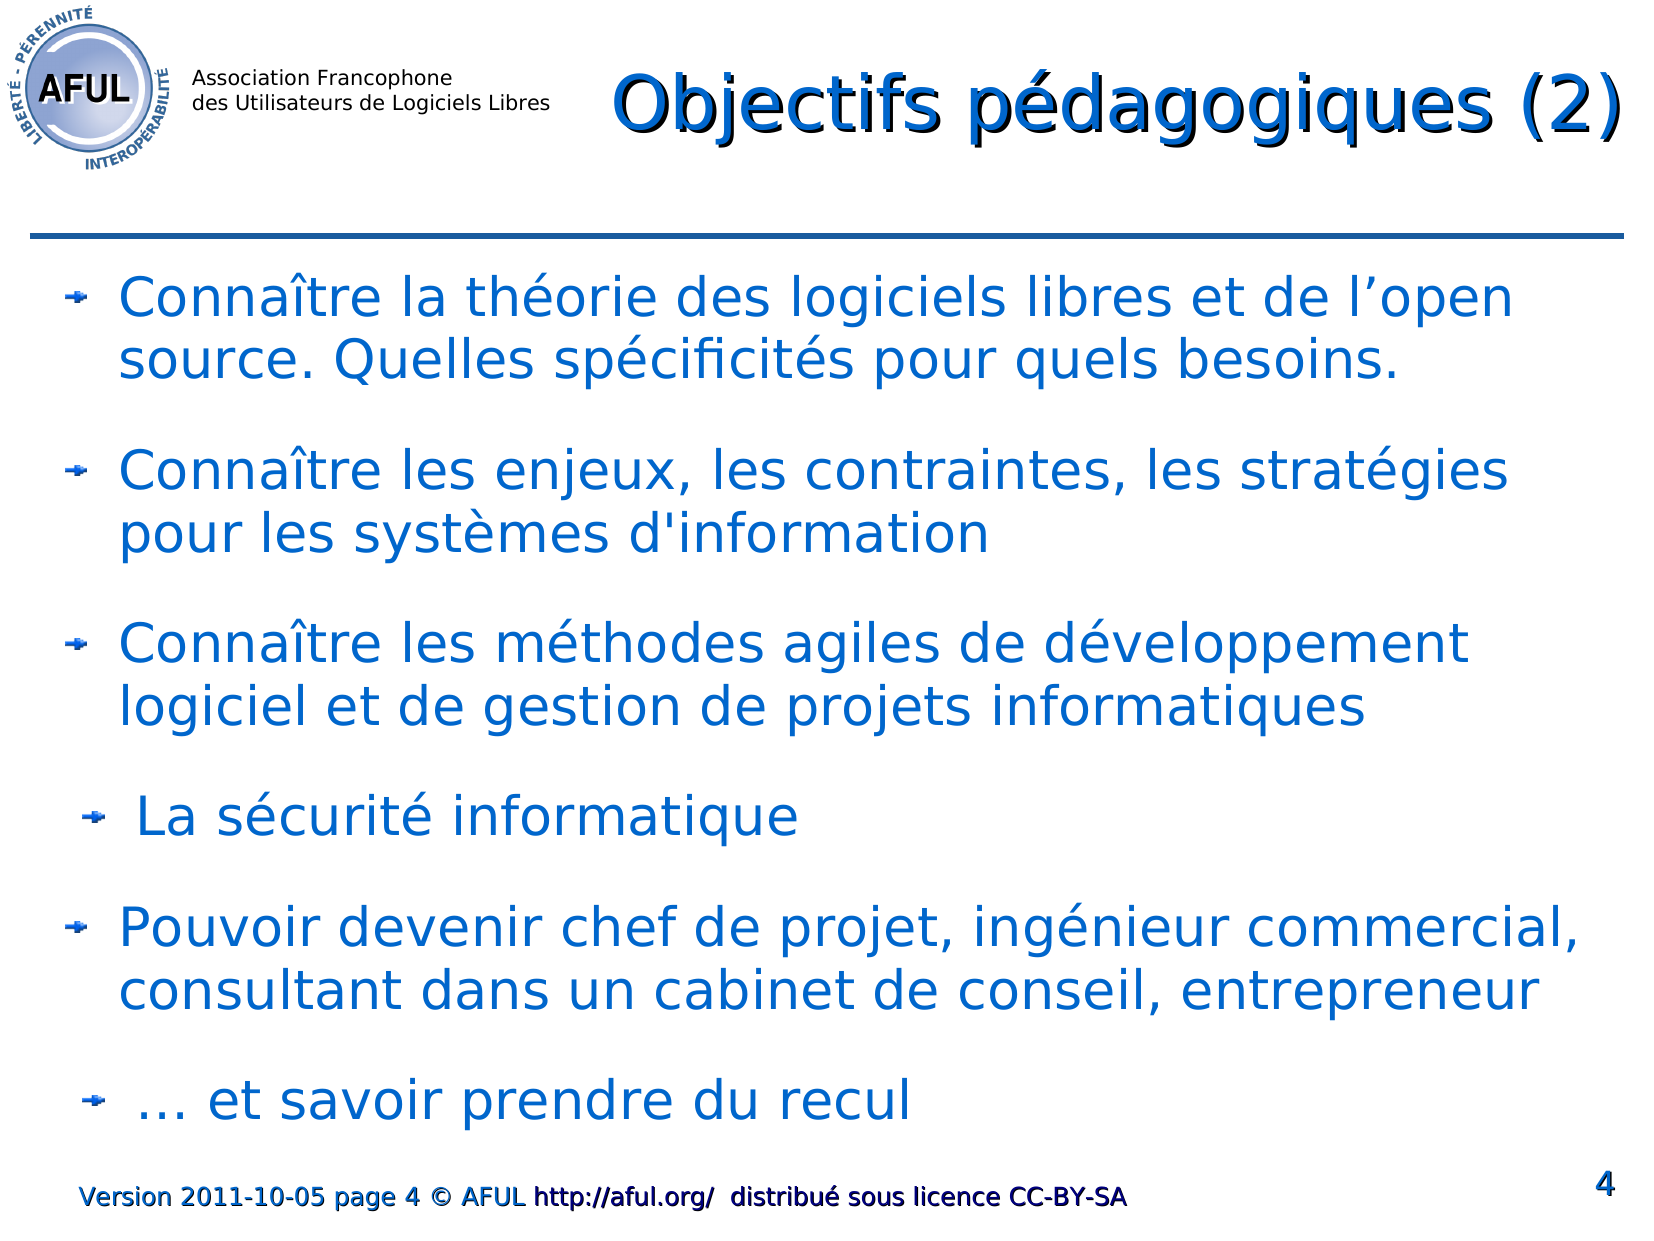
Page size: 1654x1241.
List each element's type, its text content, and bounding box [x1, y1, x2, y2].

picture [0, 0, 178, 178]
list Connaître la théorie des logiciels libres et de l’open source. Quelles spécificités pour quels besoins. Connaître les enjeux, les contraintes, les stratégies pour les systèmes d'information Connaître les méthodes agiles de développement logiciel et de gestion de projets informatiques La sécurité informatique Pouvoir devenir chef de projet, ingénieur commercial, consultant dans un cabinet de conseil, entrepreneur … et savoir prendre du recul [47, 265, 1595, 1211]
title Objectifs pédagogiques (2) [501, 0, 1625, 207]
